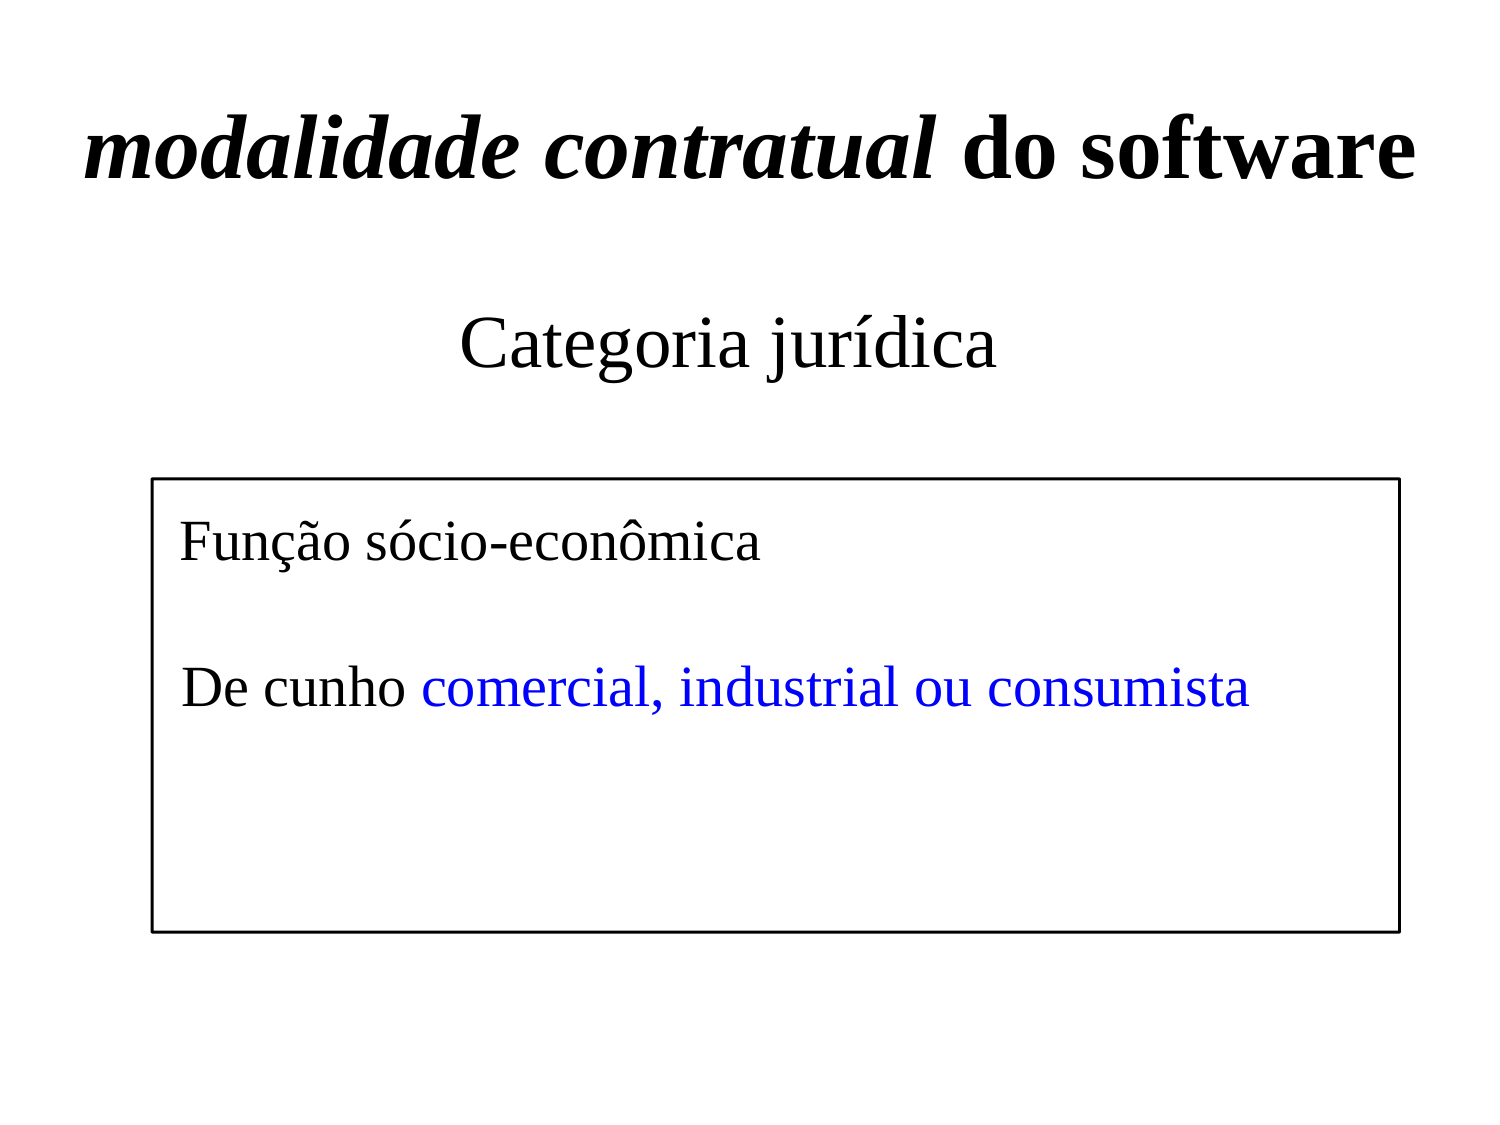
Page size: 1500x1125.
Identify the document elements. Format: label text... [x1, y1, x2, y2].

title modalidade contratual do software [45, 78, 1455, 218]
text_box Função sócio-econômica De cunho comercial, industrial ou consumista Derivada do instrumento jurídico que o licencia [152, 478, 1400, 991]
text_box Categoria jurídica [443, 297, 1015, 390]
